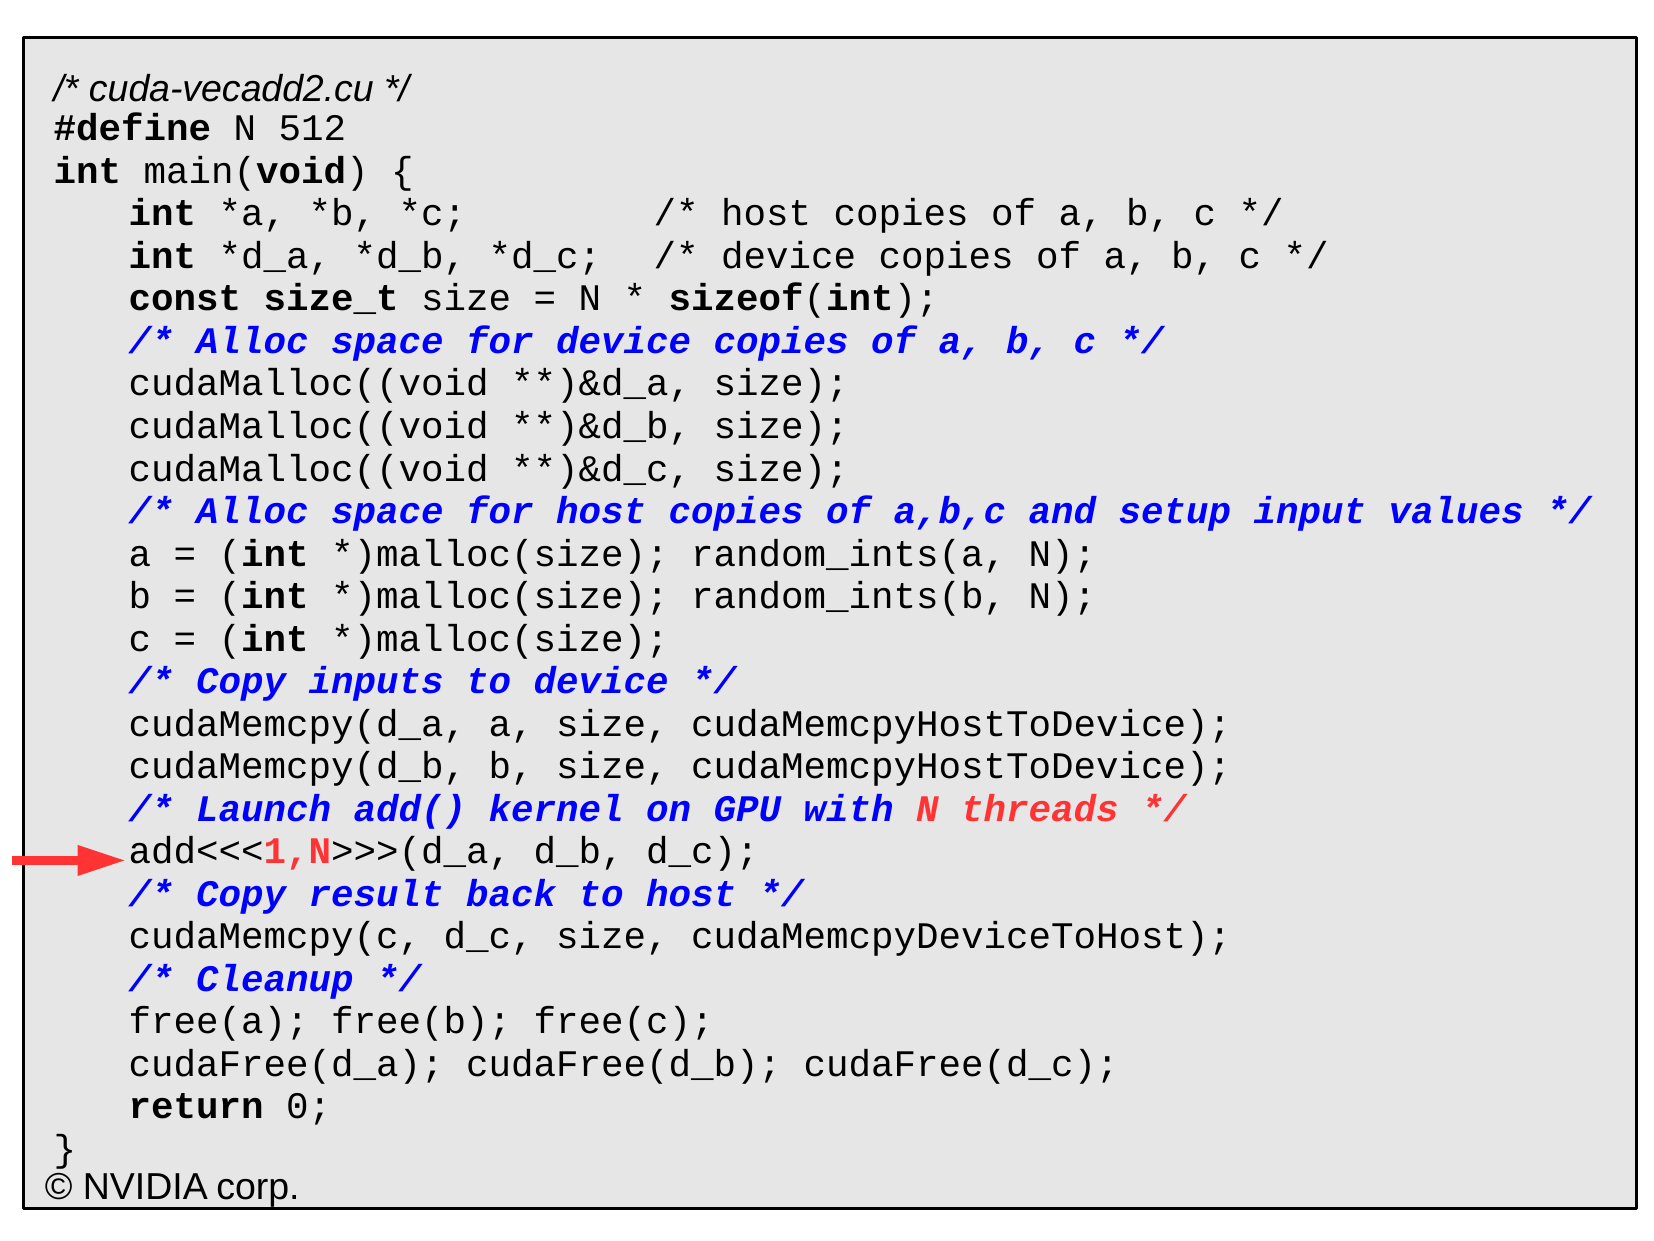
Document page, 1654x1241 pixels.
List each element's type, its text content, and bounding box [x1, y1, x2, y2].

text_box © NVIDIA corp. [30, 1158, 331, 1216]
text_box /* cuda-vecadd2.cu */ #define N 512 int main(void) { int *a, *b, *c; /* host copies of a, b, c */ int *d_a, *d_b, *d_c; /* device copies of a, b, c */ const size_t size = N * sizeof(int); /* Alloc space for device copies of a, b, c */ cudaMalloc((void **)&d_a, size); cudaMalloc((void **)&d_b, size); cudaMalloc((void **)&d_c, size); /* Alloc space for host copies of a,b,c and setup input values */ a = (int *)malloc(size); random_ints(a, N); b = (int *)malloc(size); random_ints(b, N); c = (int *)malloc(size); /* Copy inputs to device */ cudaMemcpy(d_a, a, size, cudaMemcpyHostToDevice); cudaMemcpy(d_b, b, size, cudaMemcpyHostToDevice); /* Launch add() kernel on GPU with N threads */ add<<<1,N>>>(d_a, d_b, d_c); /* Copy result back to host */ cudaMemcpy(c, d_c, size, cudaMemcpyDeviceToHost); /* Cleanup */ free(a); free(b); free(c); cudaFree(d_a); cudaFree(d_b); cudaFree(d_c); return 0; } [23, 37, 1637, 1209]
